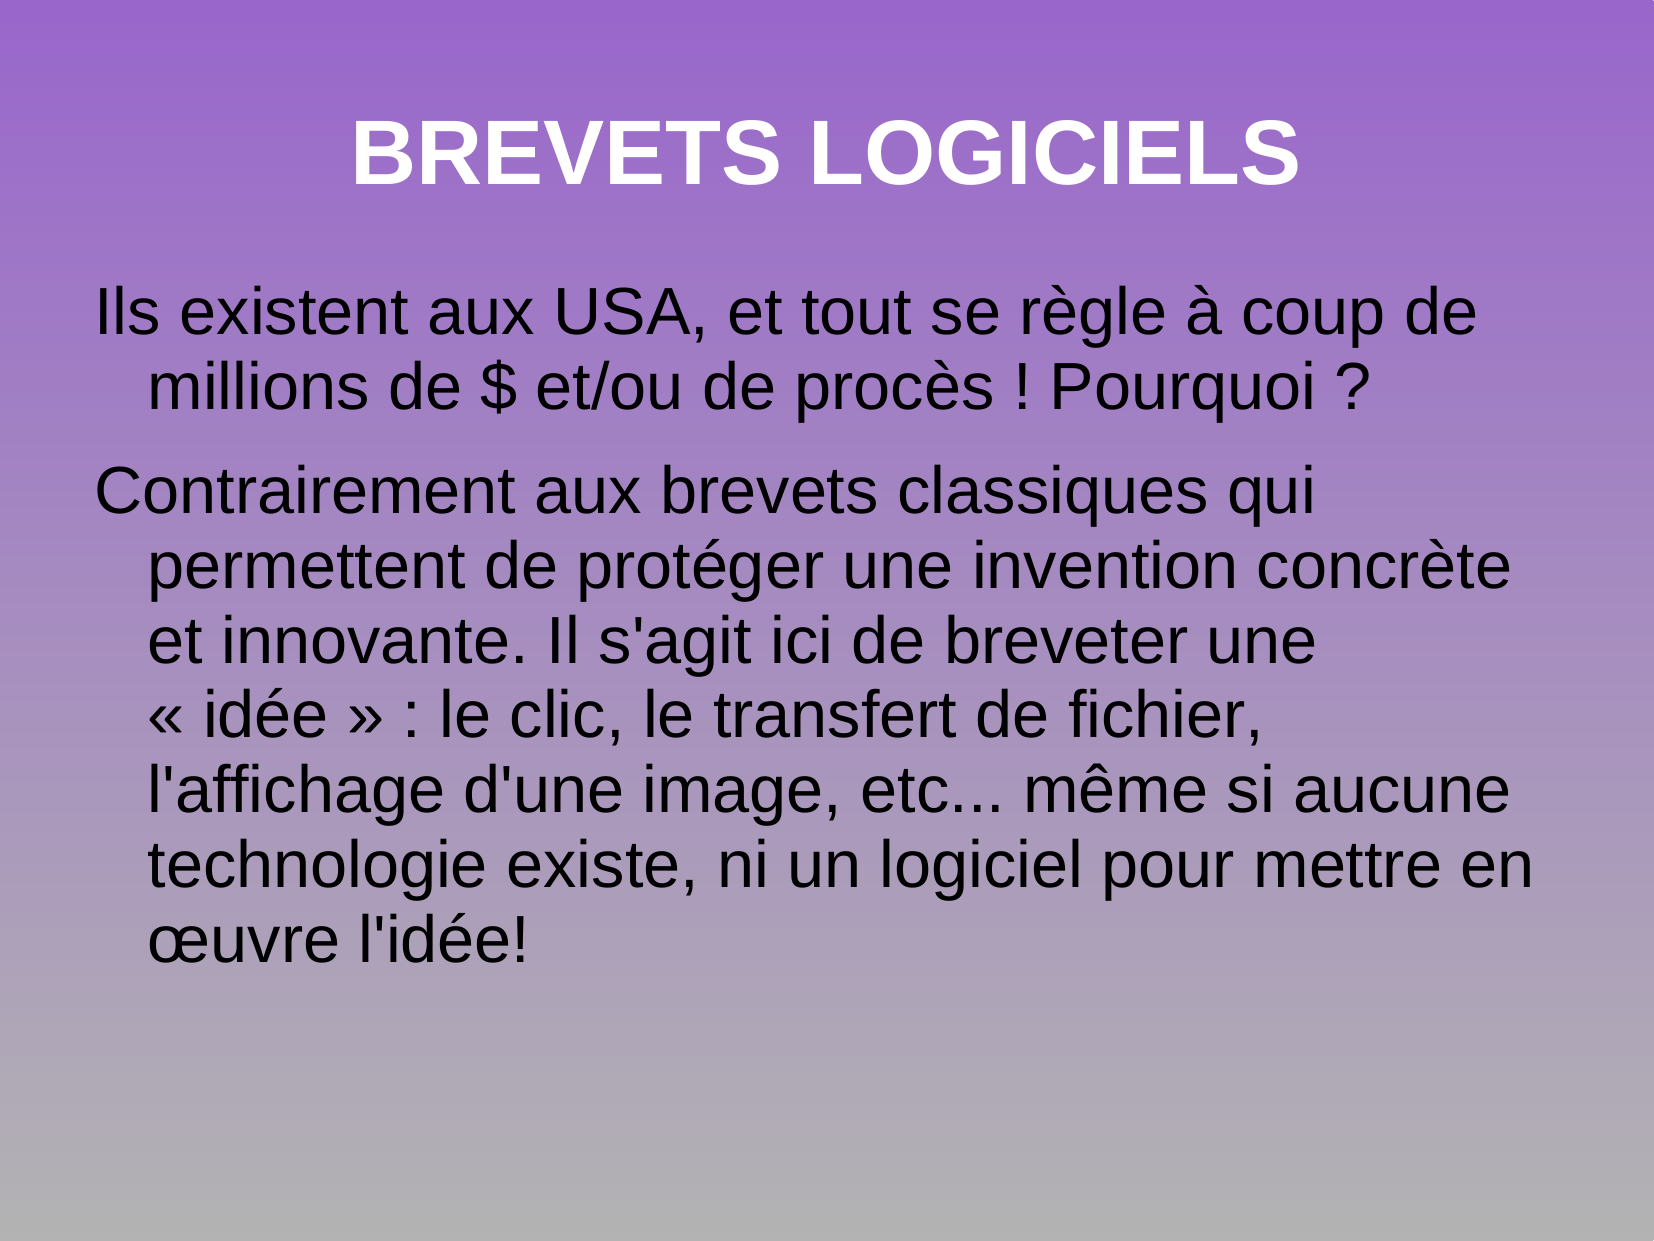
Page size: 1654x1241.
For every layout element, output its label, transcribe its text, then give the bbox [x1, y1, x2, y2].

title BREVETS LOGICIELS [82, 49, 1571, 257]
text_box [82, 290, 1571, 1109]
list Ils existent aux USA, et tout se règle à coup de millions de $ et/ou de procès ! Pourquoi ? Contrairement aux brevets classiques qui permettent de protéger une invention concrète et innovante. Il s'agit ici de breveter une « idée » : le clic, le transfert de fichier, l'affichage d'une image, etc... même si aucune technologie existe, ni un logiciel pour mettre en œuvre l'idée! [76, 274, 1565, 1093]
